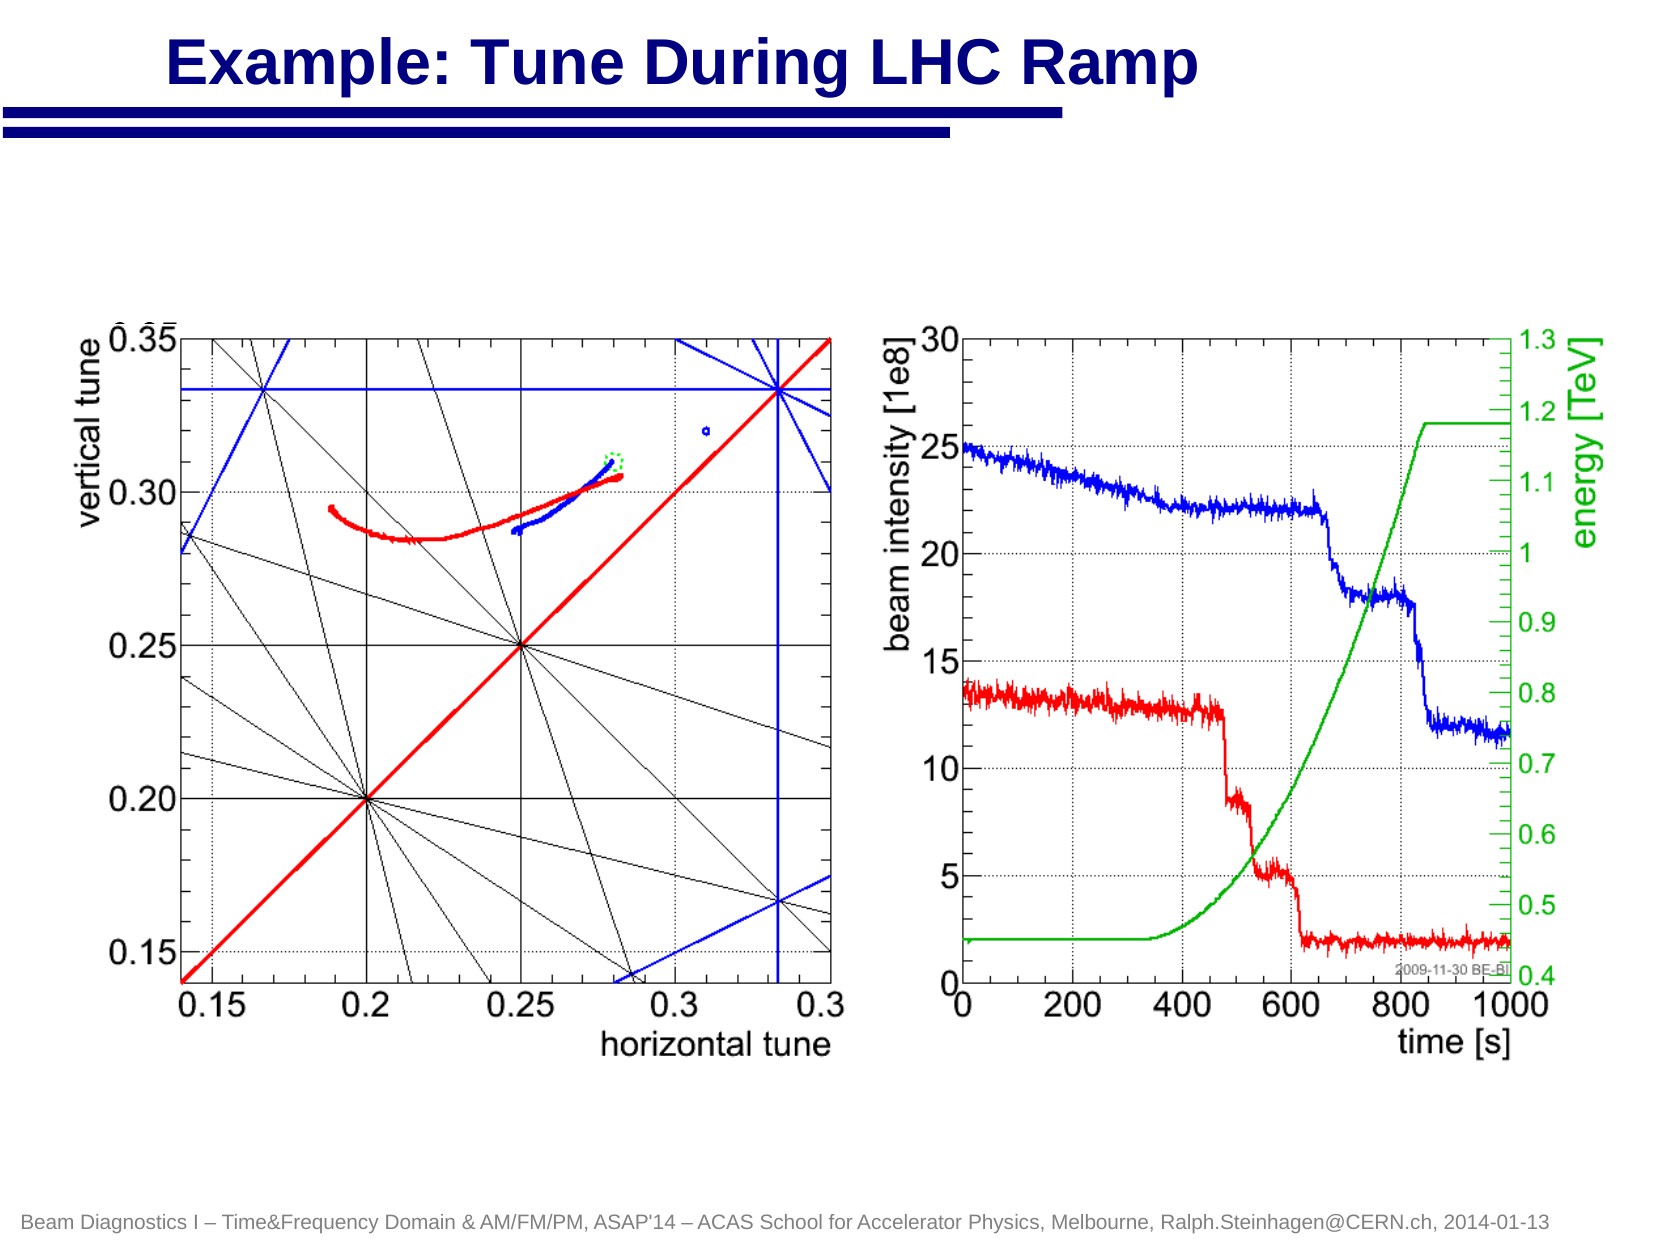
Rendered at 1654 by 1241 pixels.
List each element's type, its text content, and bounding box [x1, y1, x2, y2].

picture [64, 192, 1628, 1205]
title Example: Tune During LHC Ramp [165, 0, 1323, 124]
